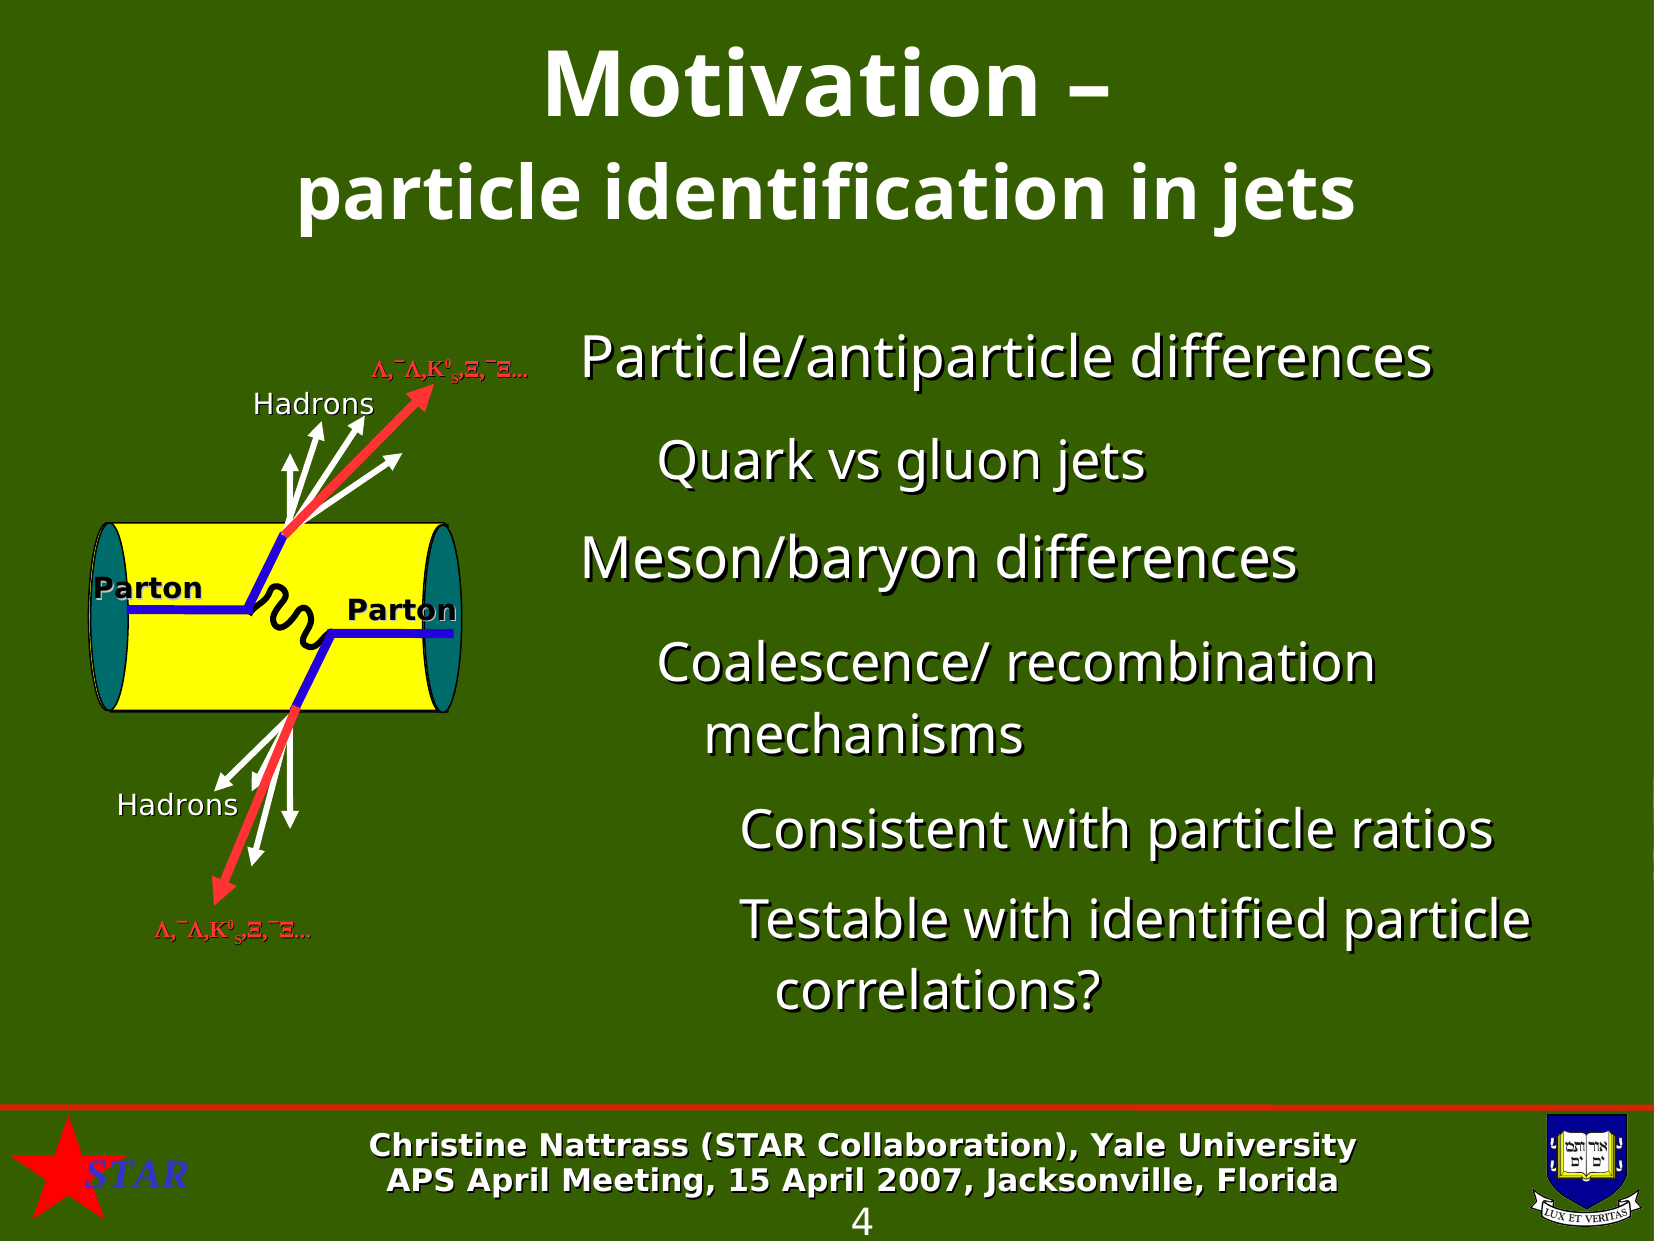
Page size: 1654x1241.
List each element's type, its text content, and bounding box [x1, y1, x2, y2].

text_box [300, 640, 462, 713]
title Motivation – particle identification in jets [82, 25, 1571, 234]
text_box K0S, [139, 903, 478, 979]
text_box [257, 522, 461, 643]
text_box Hadrons [98, 778, 259, 835]
list Particle/antiparticle differences Quark vs gluon jets Meson/baryon differences Coalescence/ recombination mechanisms Consistent with particle ratios Testable with identified particle correlations? [562, 315, 1613, 971]
text_box K0S, [356, 343, 563, 419]
text_box [92, 522, 285, 605]
text_box Parton [328, 584, 489, 640]
text_box Parton [75, 562, 235, 618]
picture [1529, 1114, 1643, 1227]
text_box [88, 590, 319, 712]
text_box Hadrons [234, 377, 395, 433]
